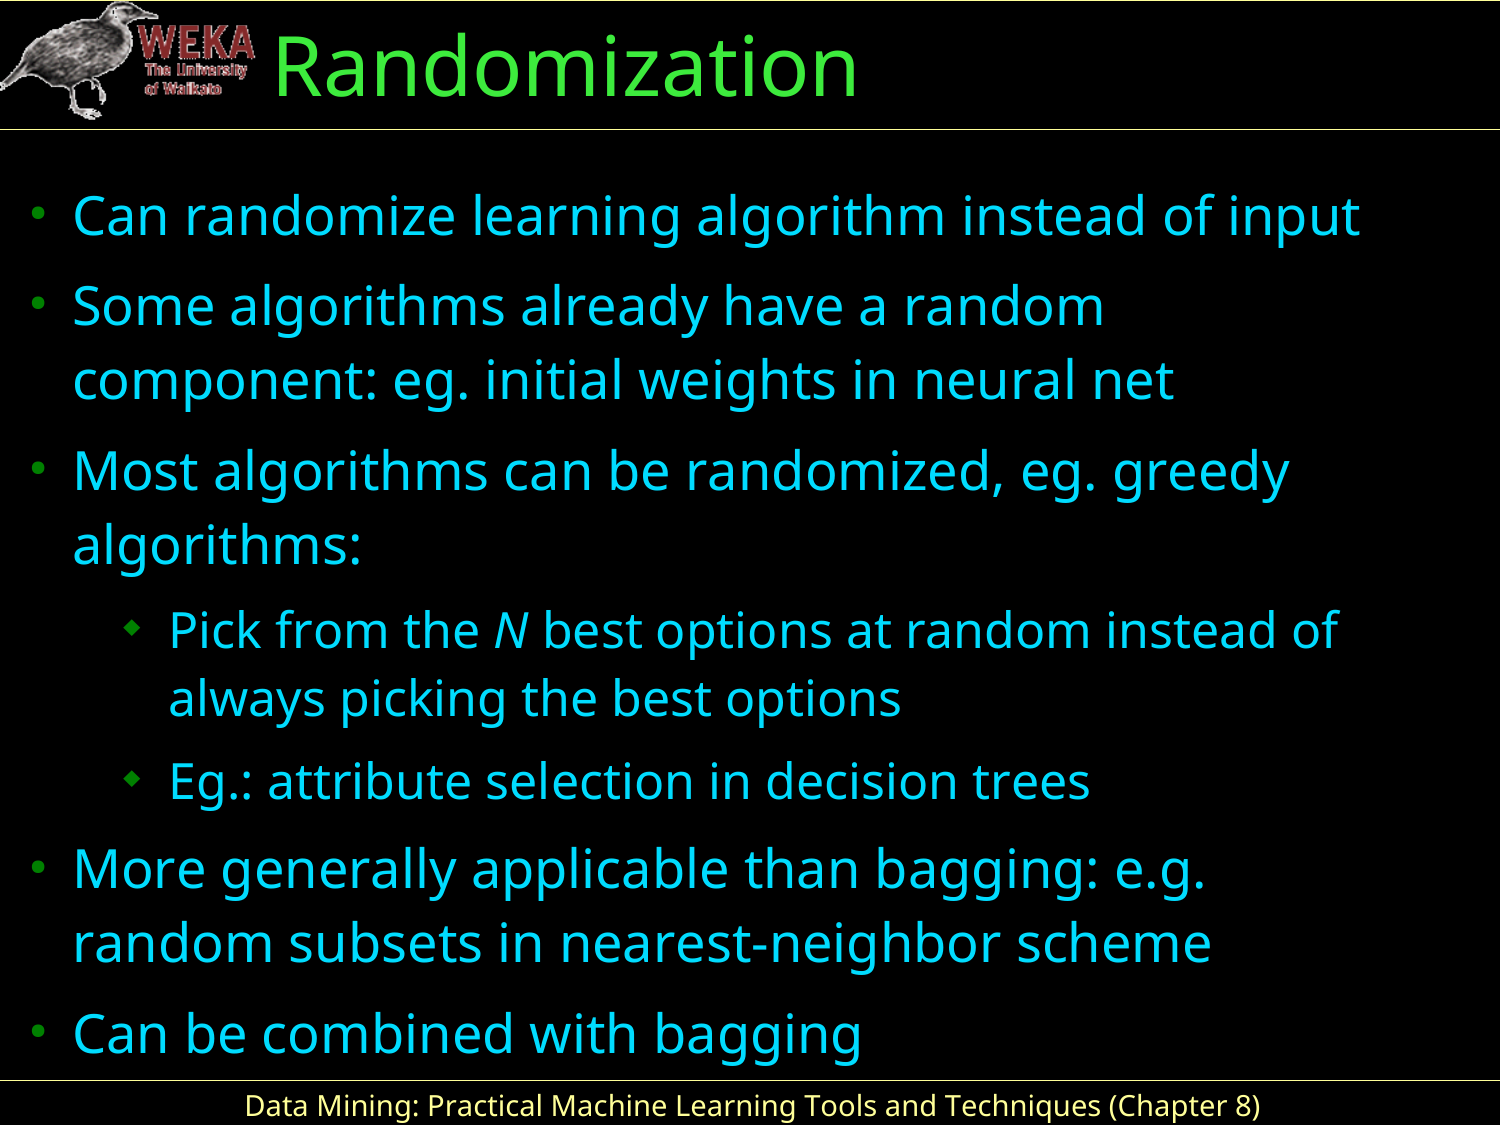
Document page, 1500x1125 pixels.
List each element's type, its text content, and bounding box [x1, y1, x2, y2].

list Can randomize learning algorithm instead of input Some algorithms already have a random component: eg. initial weights in neural net Most algorithms can be randomized, eg. greedy algorithms: Pick from the N best options at random instead of always picking the best options Eg.: attribute selection in decision trees More generally applicable than bagging: e.g. random subsets in nearest-neighbor scheme Can be combined with bagging [29, 177, 1418, 1093]
picture [0, 1, 263, 129]
title Randomization [263, 0, 1500, 159]
